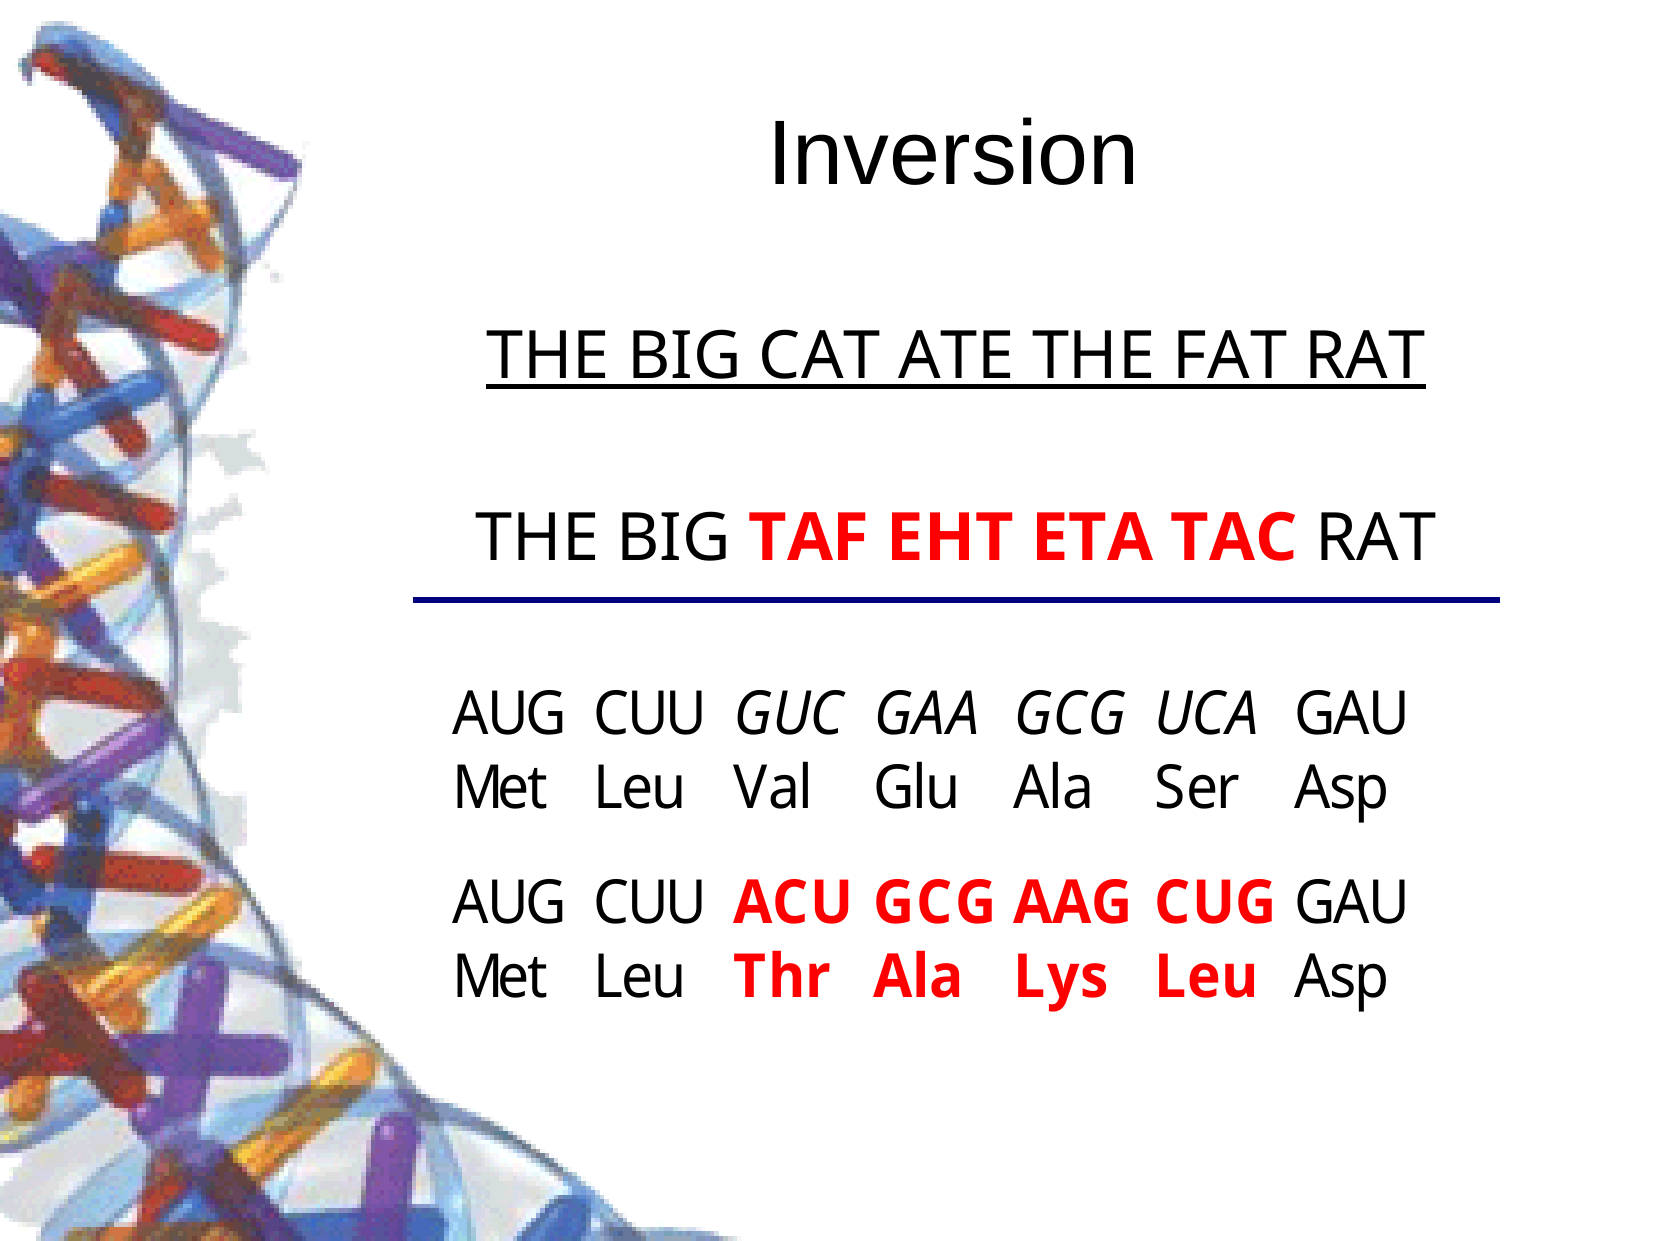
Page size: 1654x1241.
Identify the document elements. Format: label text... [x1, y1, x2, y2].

chart [451, 675, 1576, 1089]
text_box THE BIG CAT ATE THE FAT RAT THE BIG TAF EHT ETA TAC RAT [337, 300, 1576, 557]
picture [0, 0, 1654, 1241]
title Inversion [337, 49, 1571, 257]
